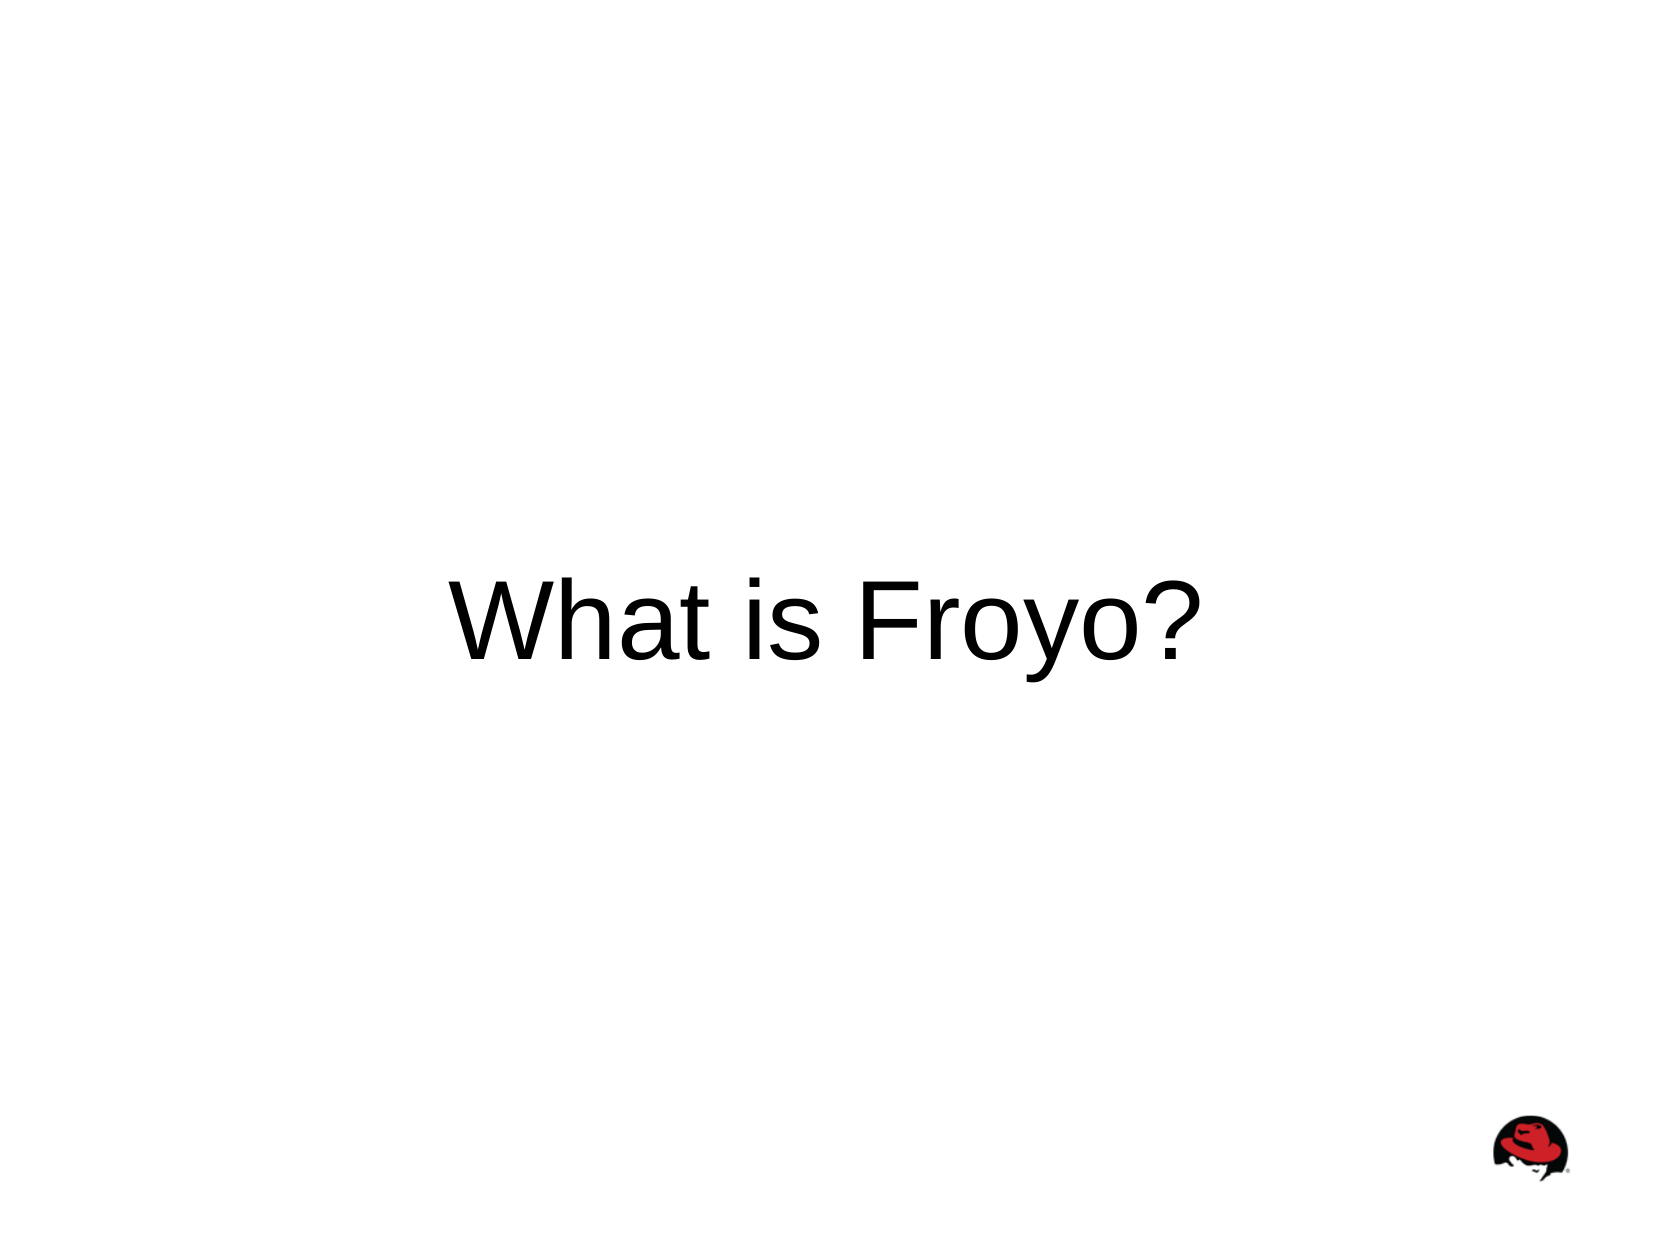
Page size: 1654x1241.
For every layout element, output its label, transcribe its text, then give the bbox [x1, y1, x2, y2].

subtitle What is Froyo? [82, 140, 1571, 1101]
picture [1492, 1113, 1576, 1191]
